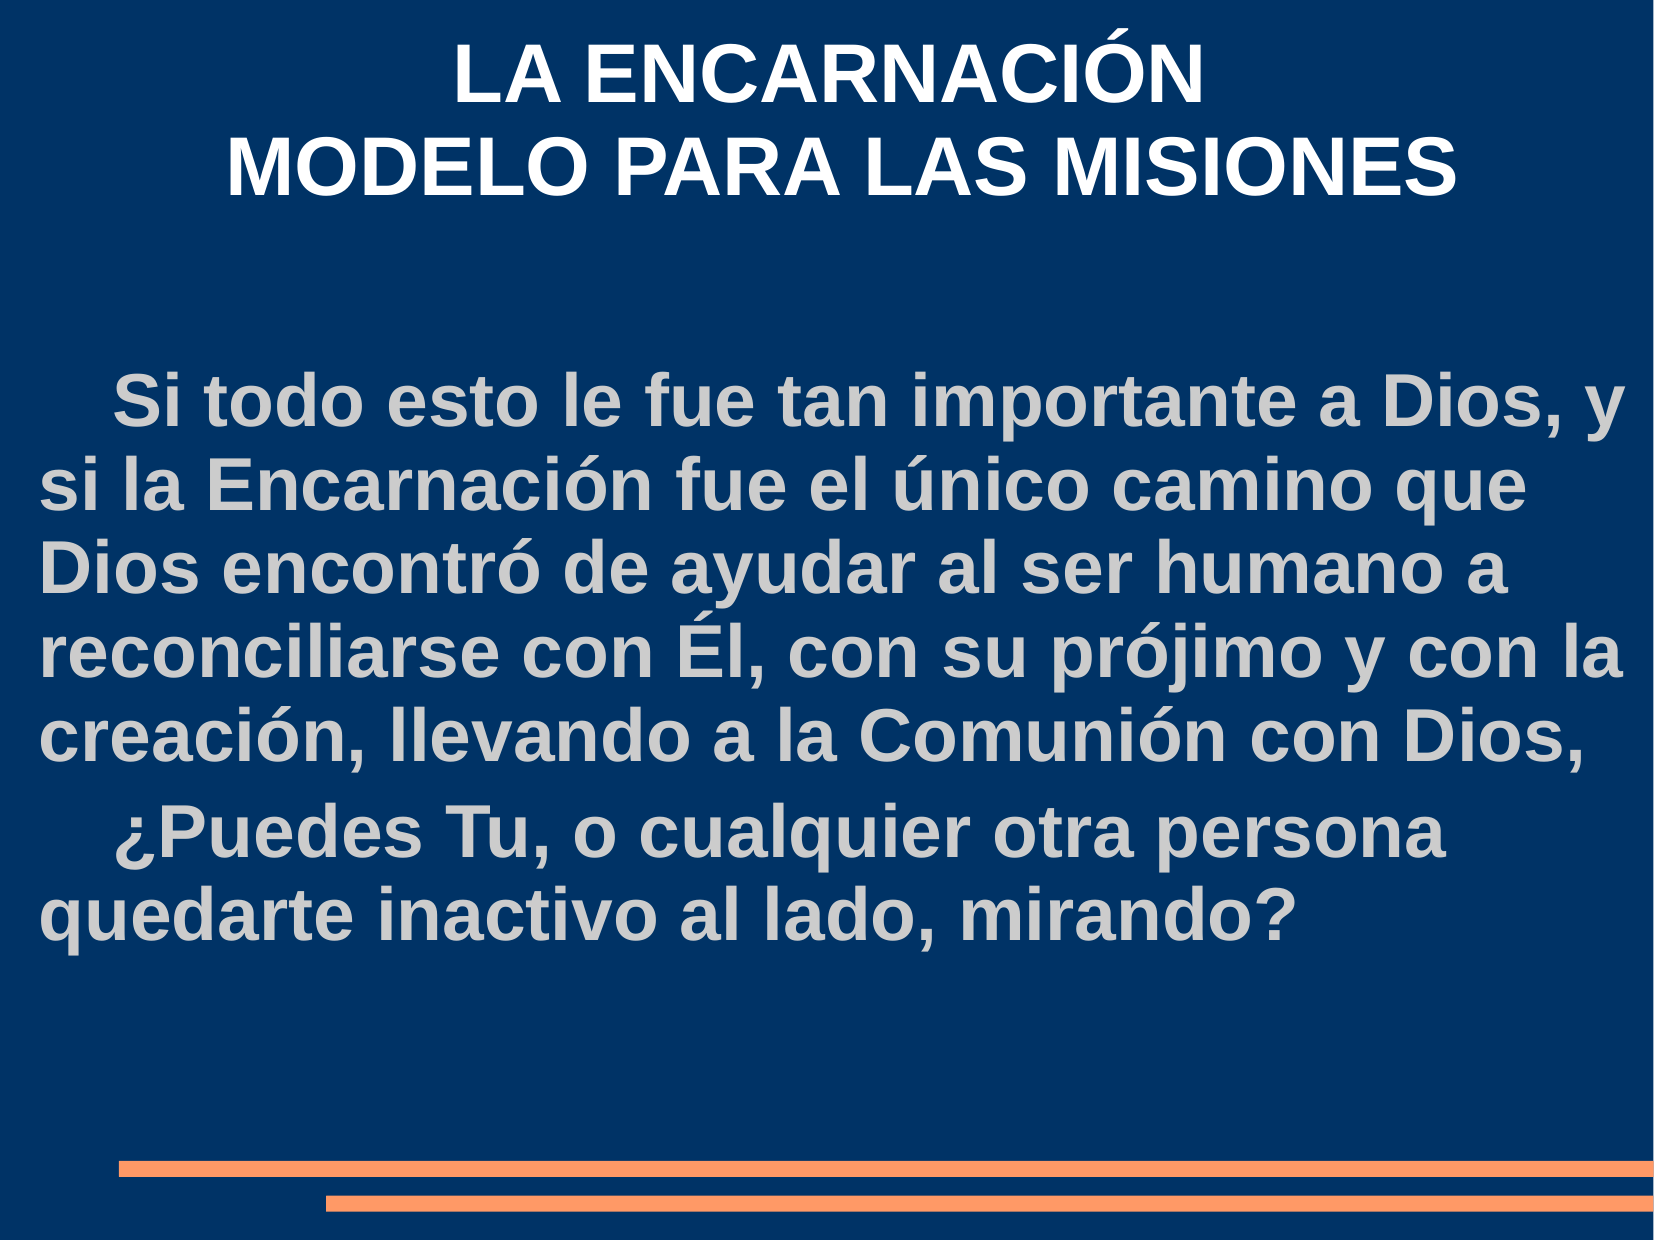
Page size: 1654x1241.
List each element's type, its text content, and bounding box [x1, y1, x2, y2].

subtitle Si todo esto le fue tan importante a Dios, y si la Encarnación fue el único camino que Dios encontró de ayudar al ser humano a reconciliarse con Él, con su prójimo y con la creación, llevando a la Comunión con Dios, ¿Puedes Tu, o cualquier otra persona quedarte inactivo al lado, mirando? [38, 217, 1634, 1164]
title LA ENCARNACIÓN MODELO PARA LAS MISIONES [23, 0, 1619, 237]
